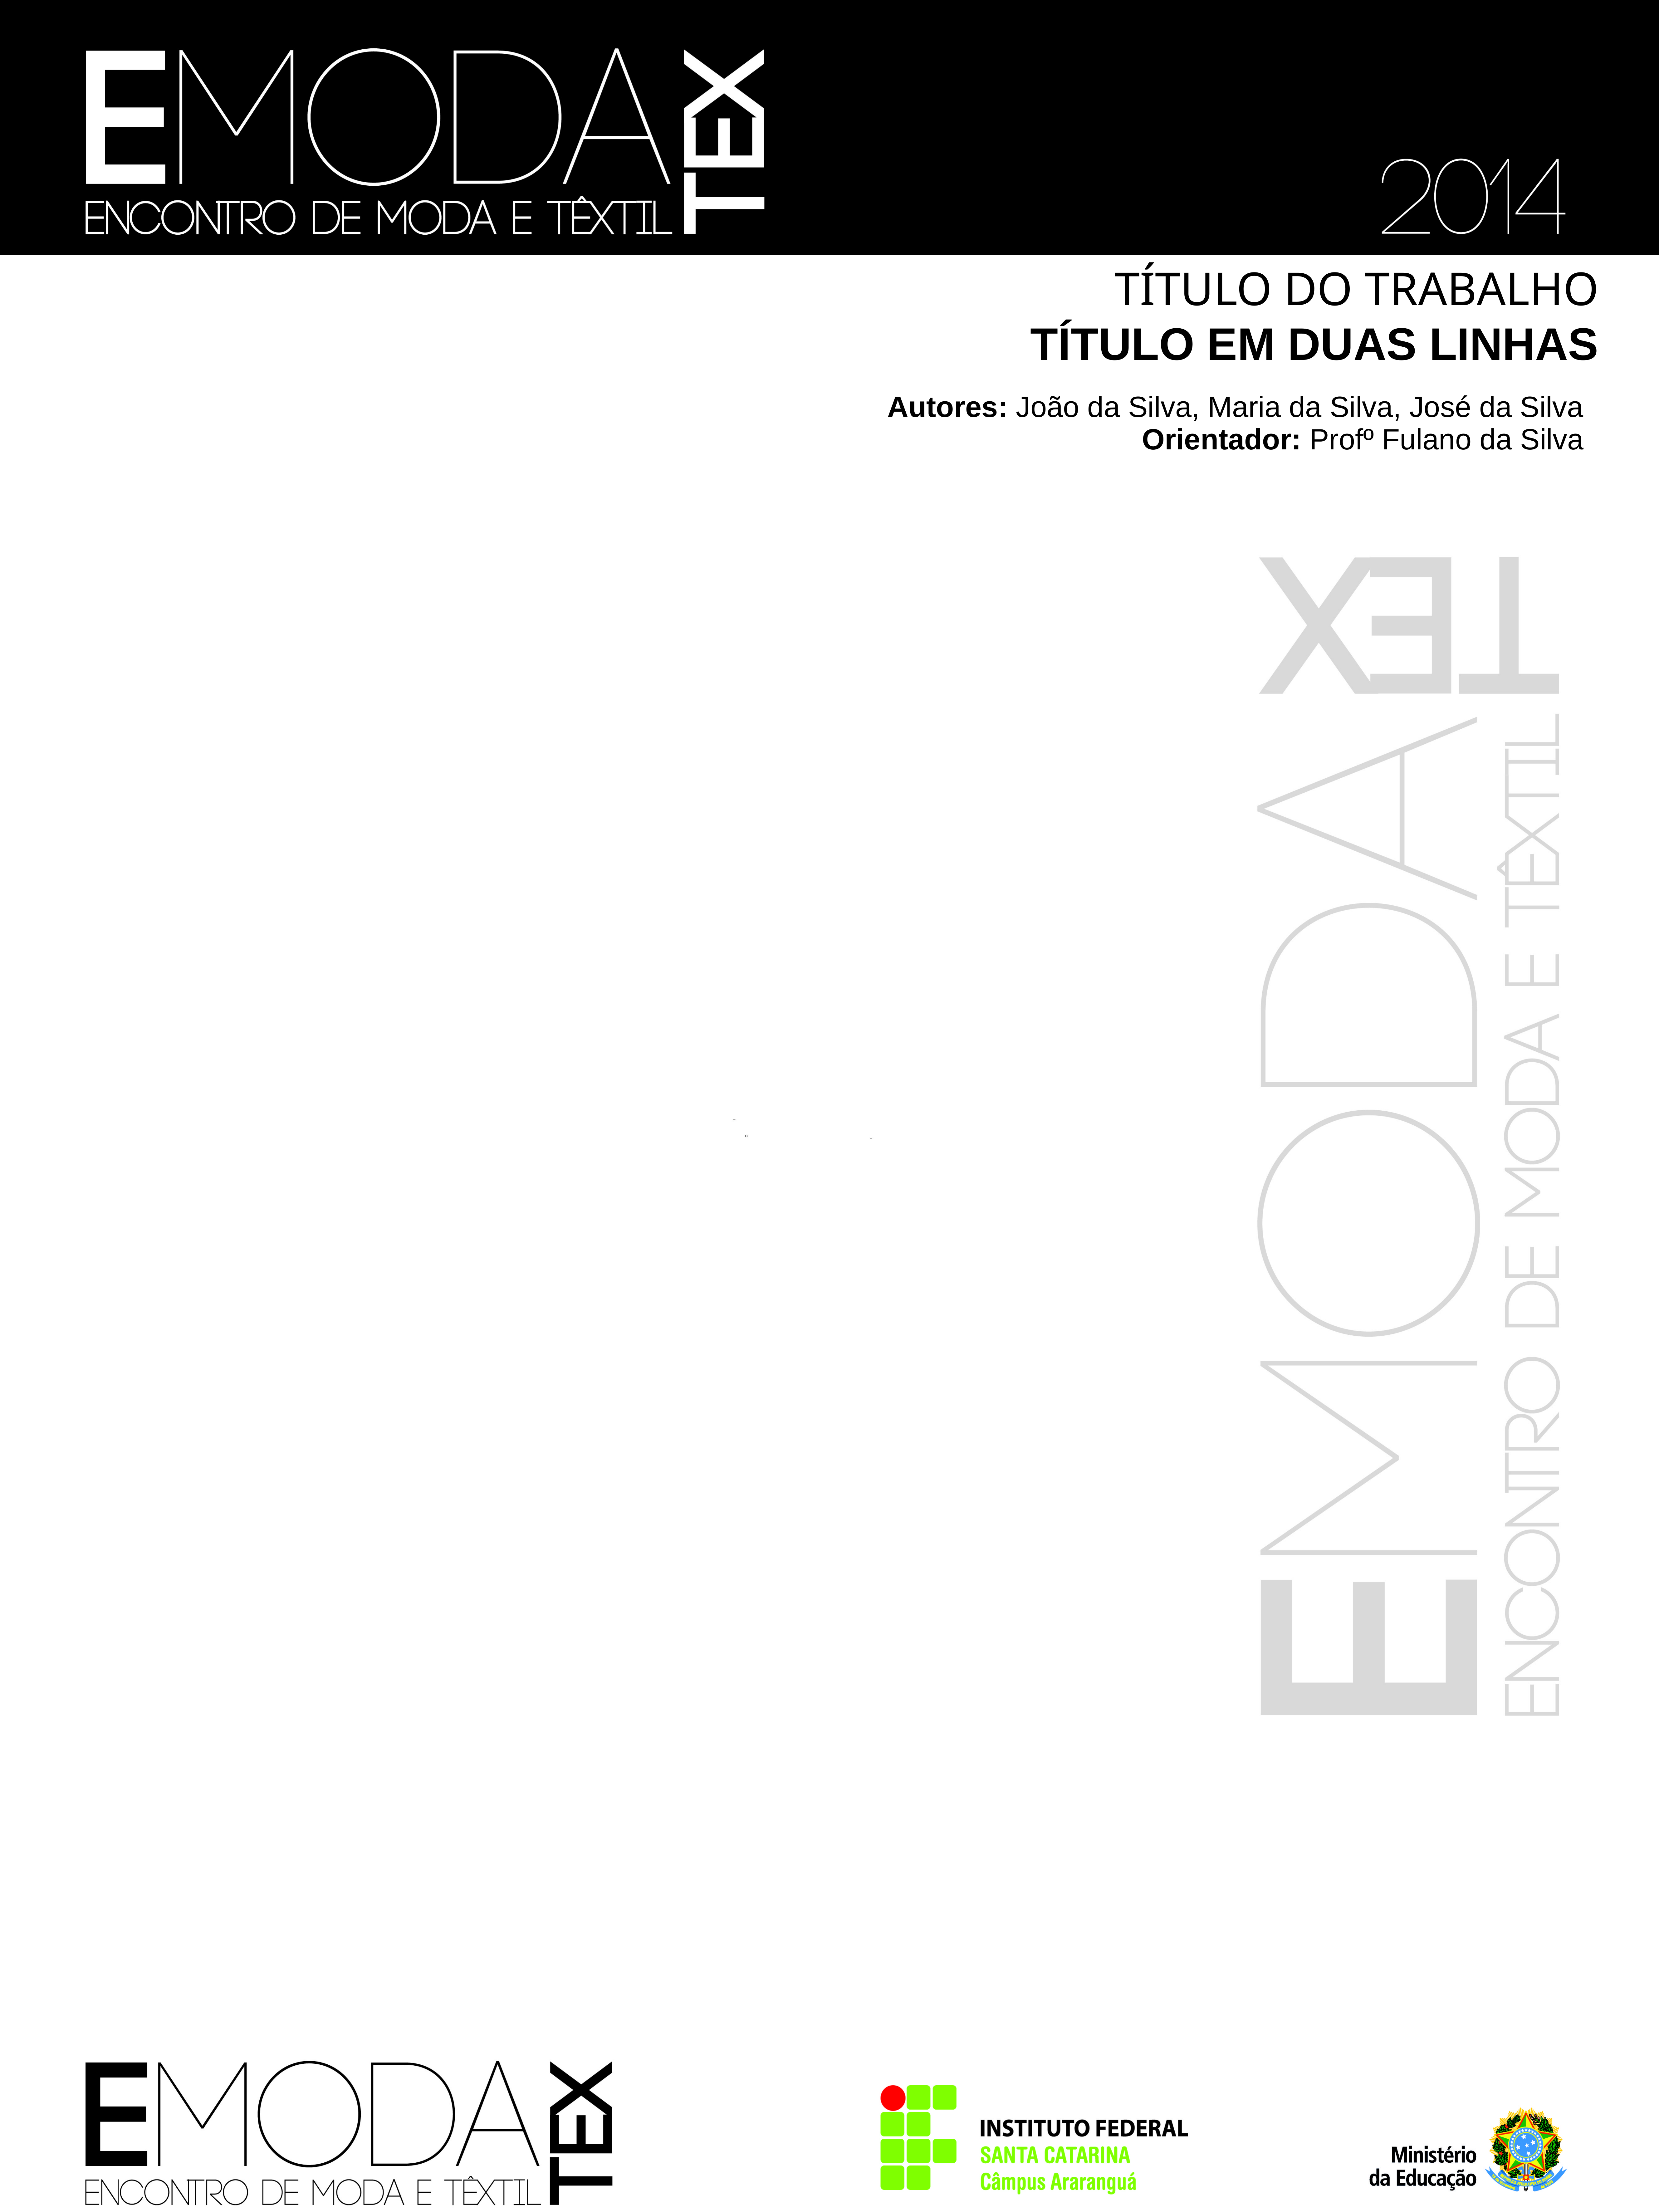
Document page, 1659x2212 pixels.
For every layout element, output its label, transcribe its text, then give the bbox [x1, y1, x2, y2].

text_box Autores: João da Silva, Maria da Silva, José da Silva Orientador: Profº Fulano da Silva [645, 388, 1589, 458]
picture [0, 0, 1659, 2212]
text_box TÍTULO DO TRABALHO TÍTULO EM DUAS LINHAS [645, 254, 1604, 374]
